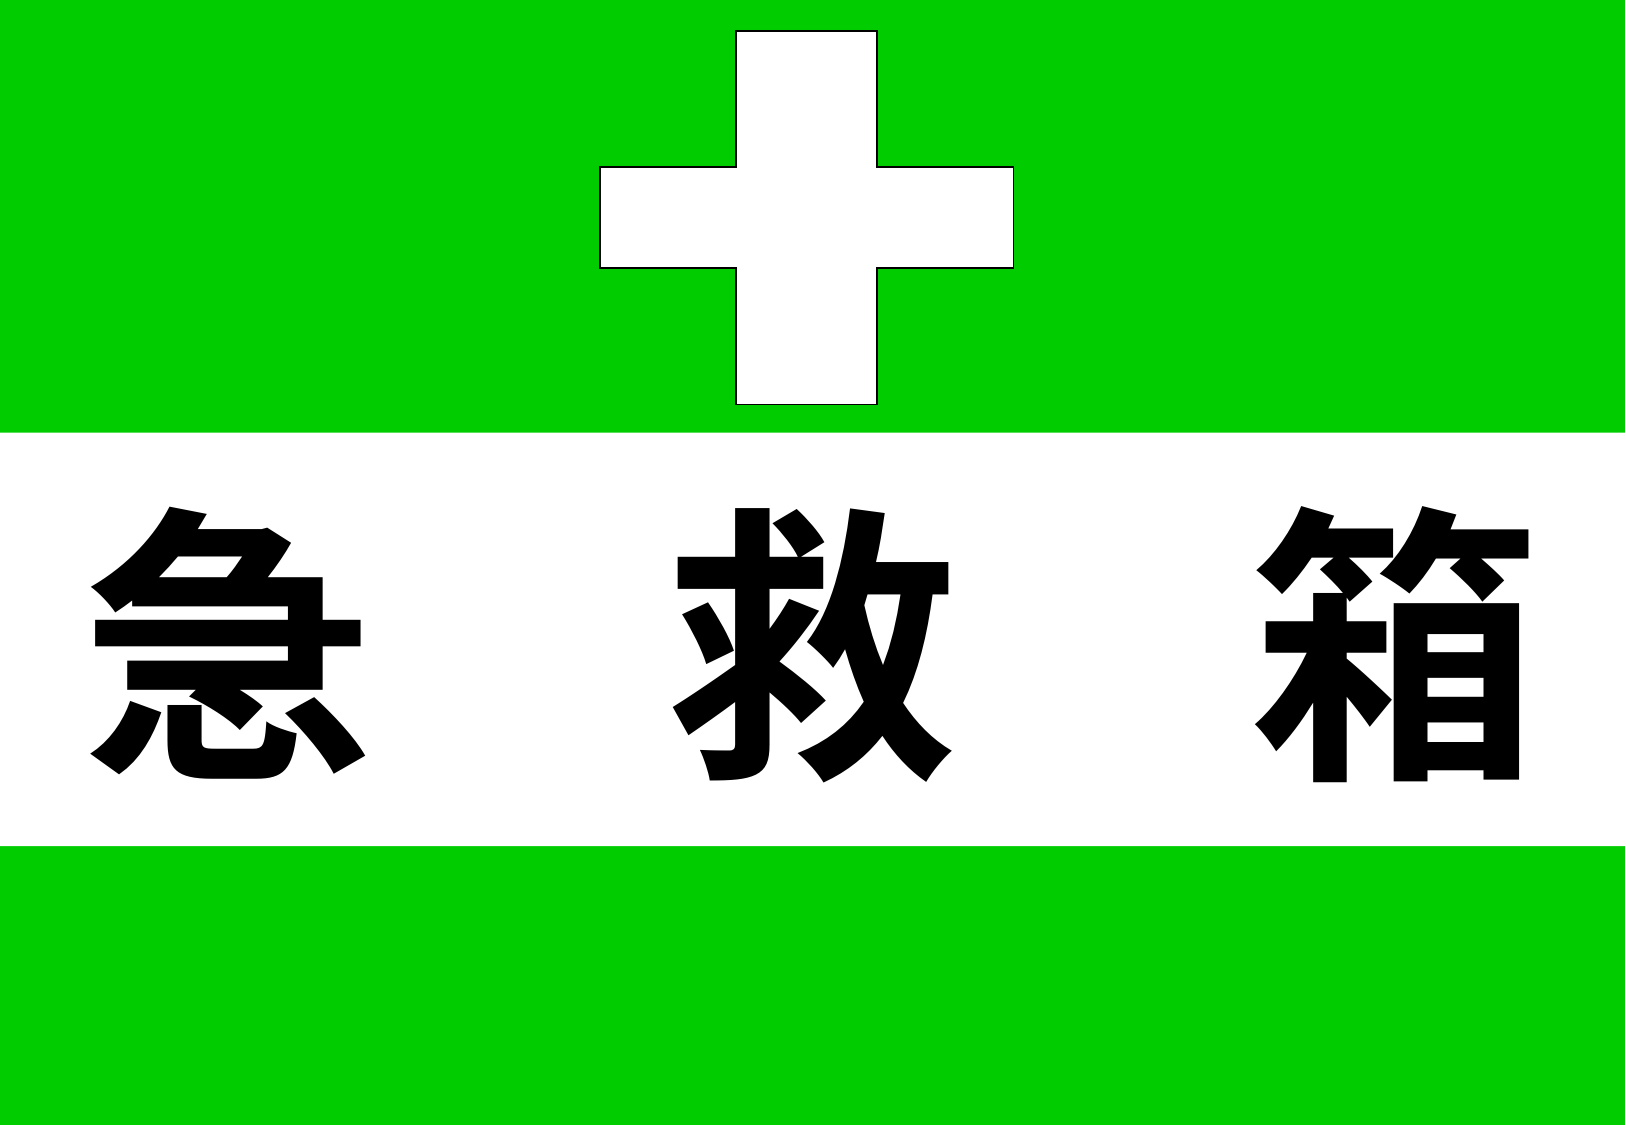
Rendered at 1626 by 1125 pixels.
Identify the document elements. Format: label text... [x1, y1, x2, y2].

title 急 救 箱 [0, 432, 1625, 847]
text_box [600, 30, 1014, 405]
